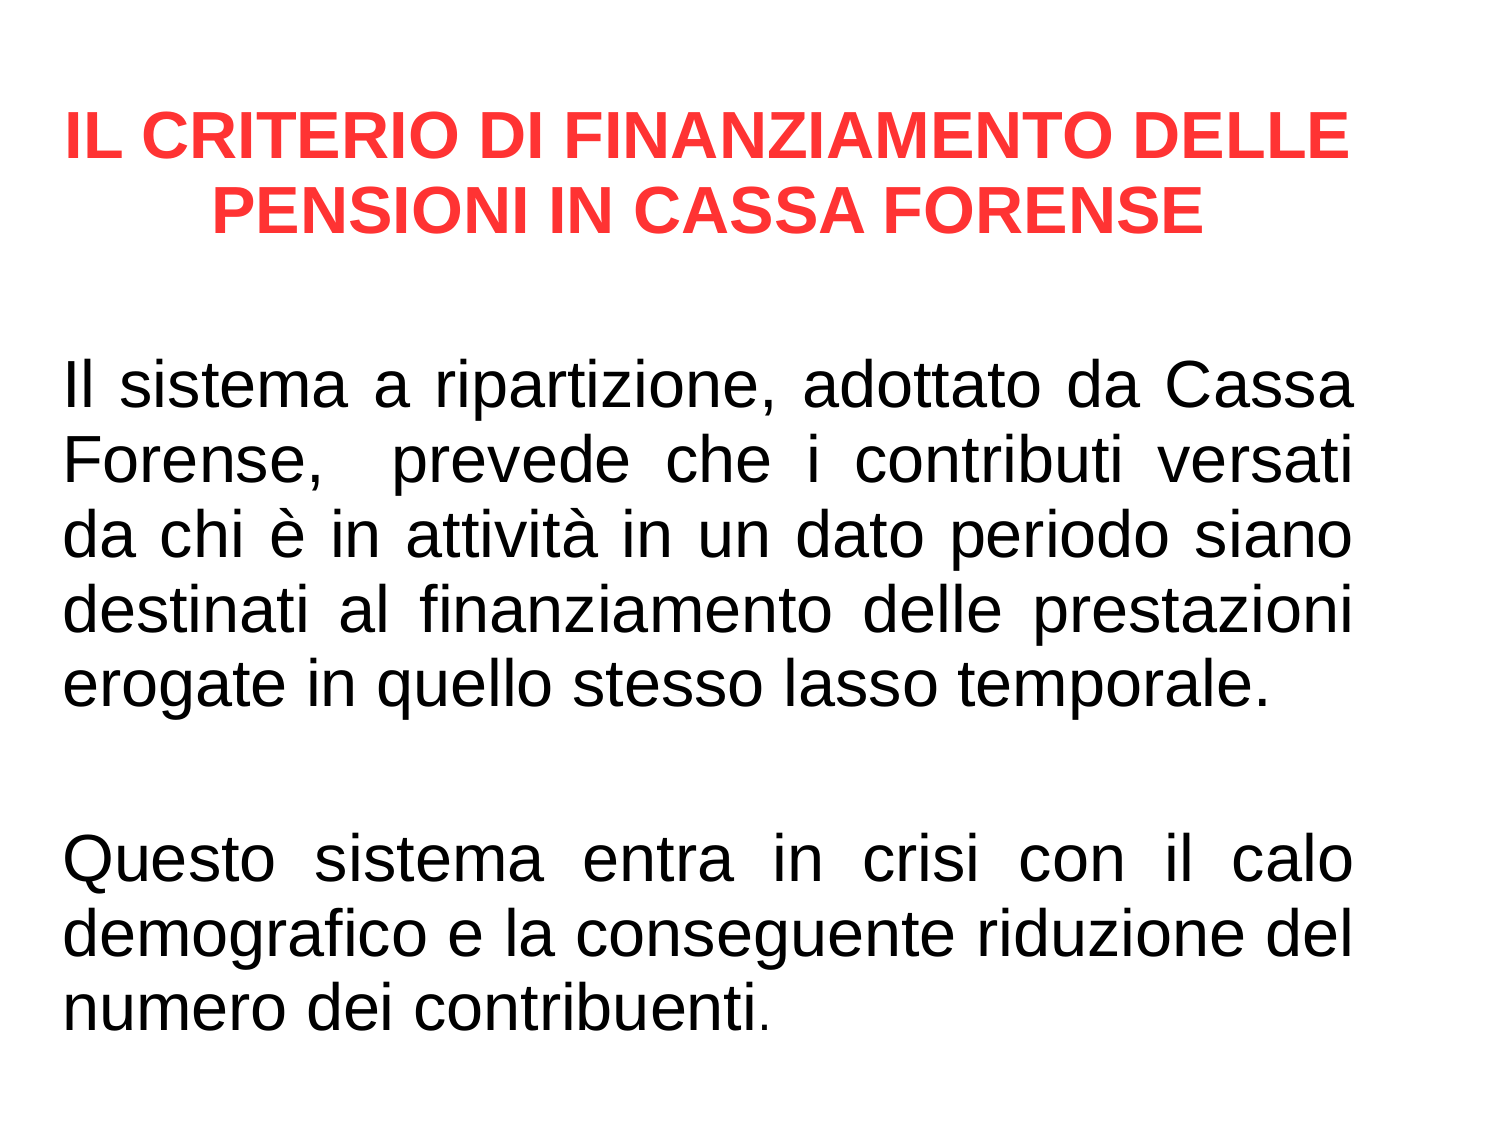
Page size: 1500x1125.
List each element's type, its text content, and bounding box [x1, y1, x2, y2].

text_box IL CRITERIO DI FINANZIAMENTO DELLE PENSIONI IN CASSA FORENSE Il sistema a ripartizione, adottato da Cassa Forense, prevede che i contributi versati da chi è in attività in un dato periodo siano destinati al finanziamento delle prestazioni erogate in quello stesso lasso temporale. Questo sistema entra in crisi con il calo demografico e la conseguente riduzione del numero dei contribuenti. [47, 90, 1371, 1053]
